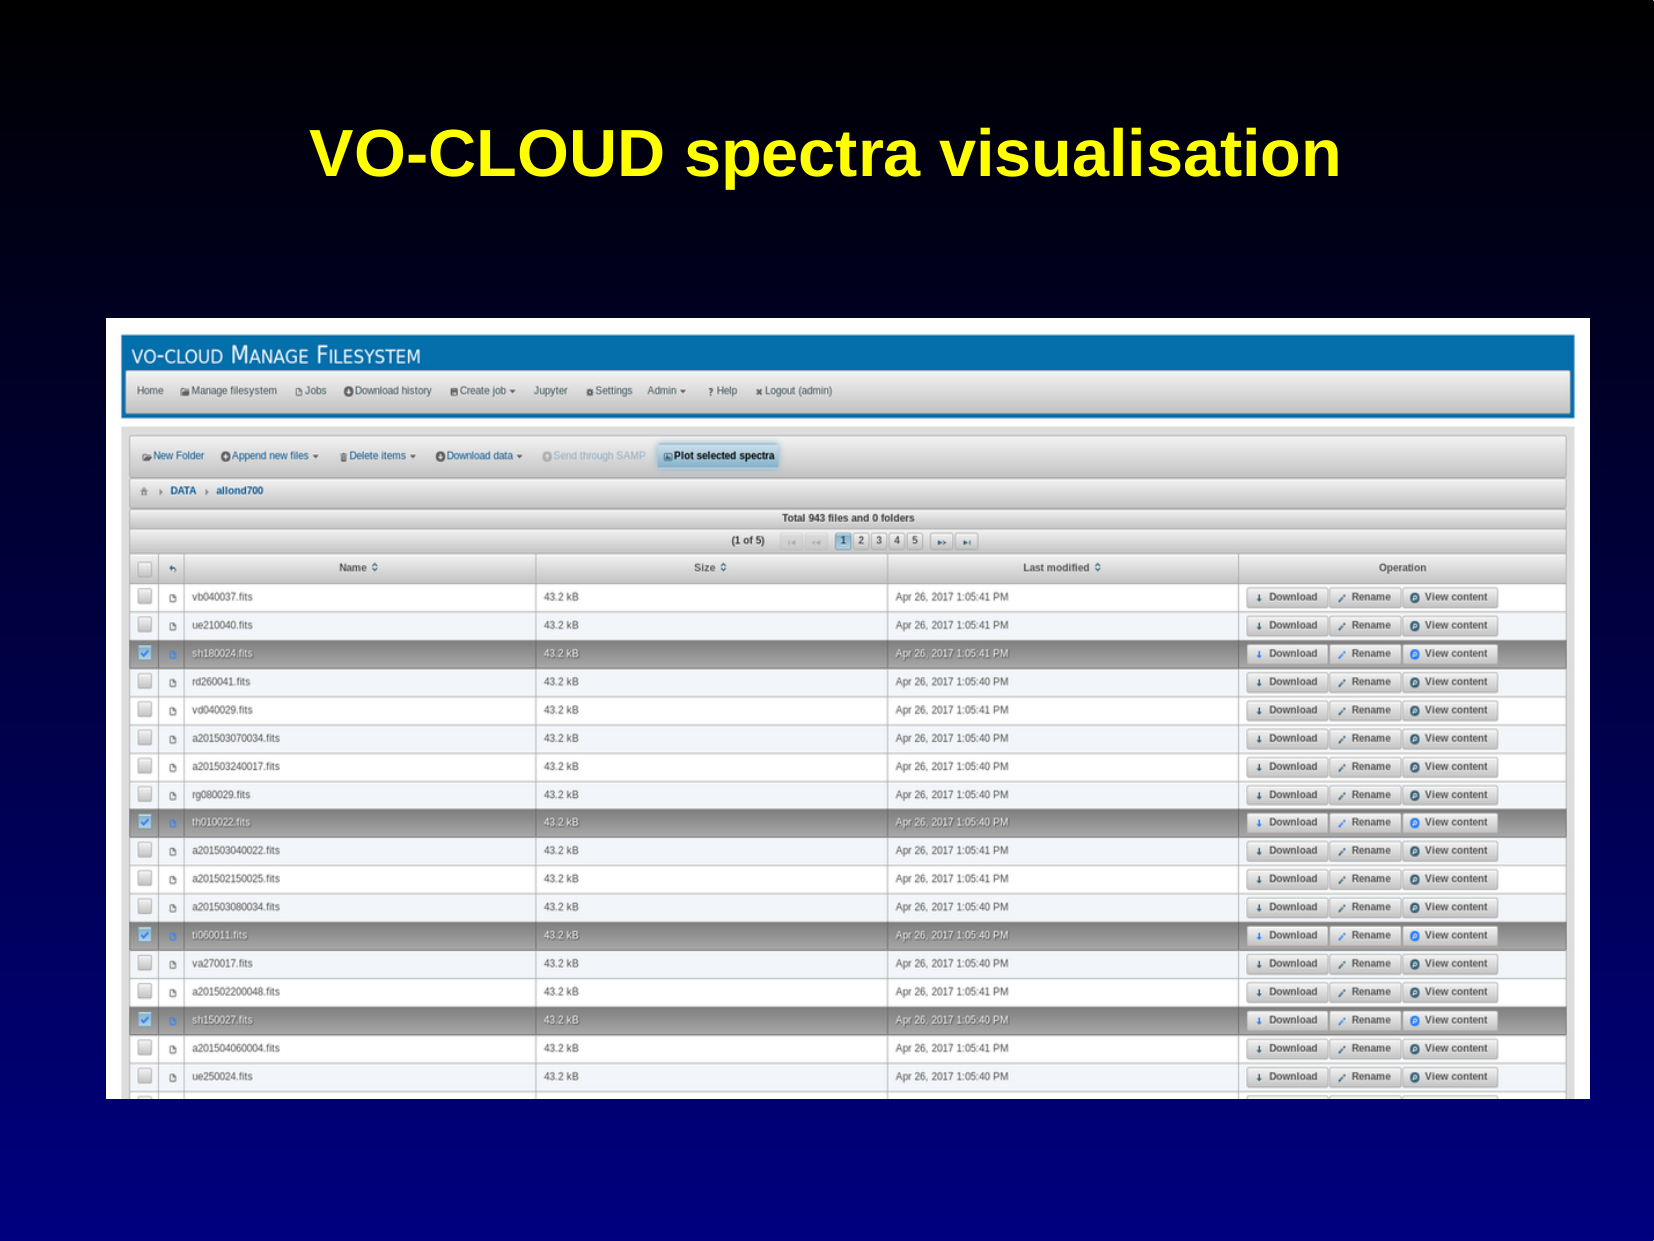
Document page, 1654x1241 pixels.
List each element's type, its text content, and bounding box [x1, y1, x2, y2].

title VO-CLOUD spectra visualisation [82, 49, 1571, 257]
picture [106, 318, 1590, 1099]
